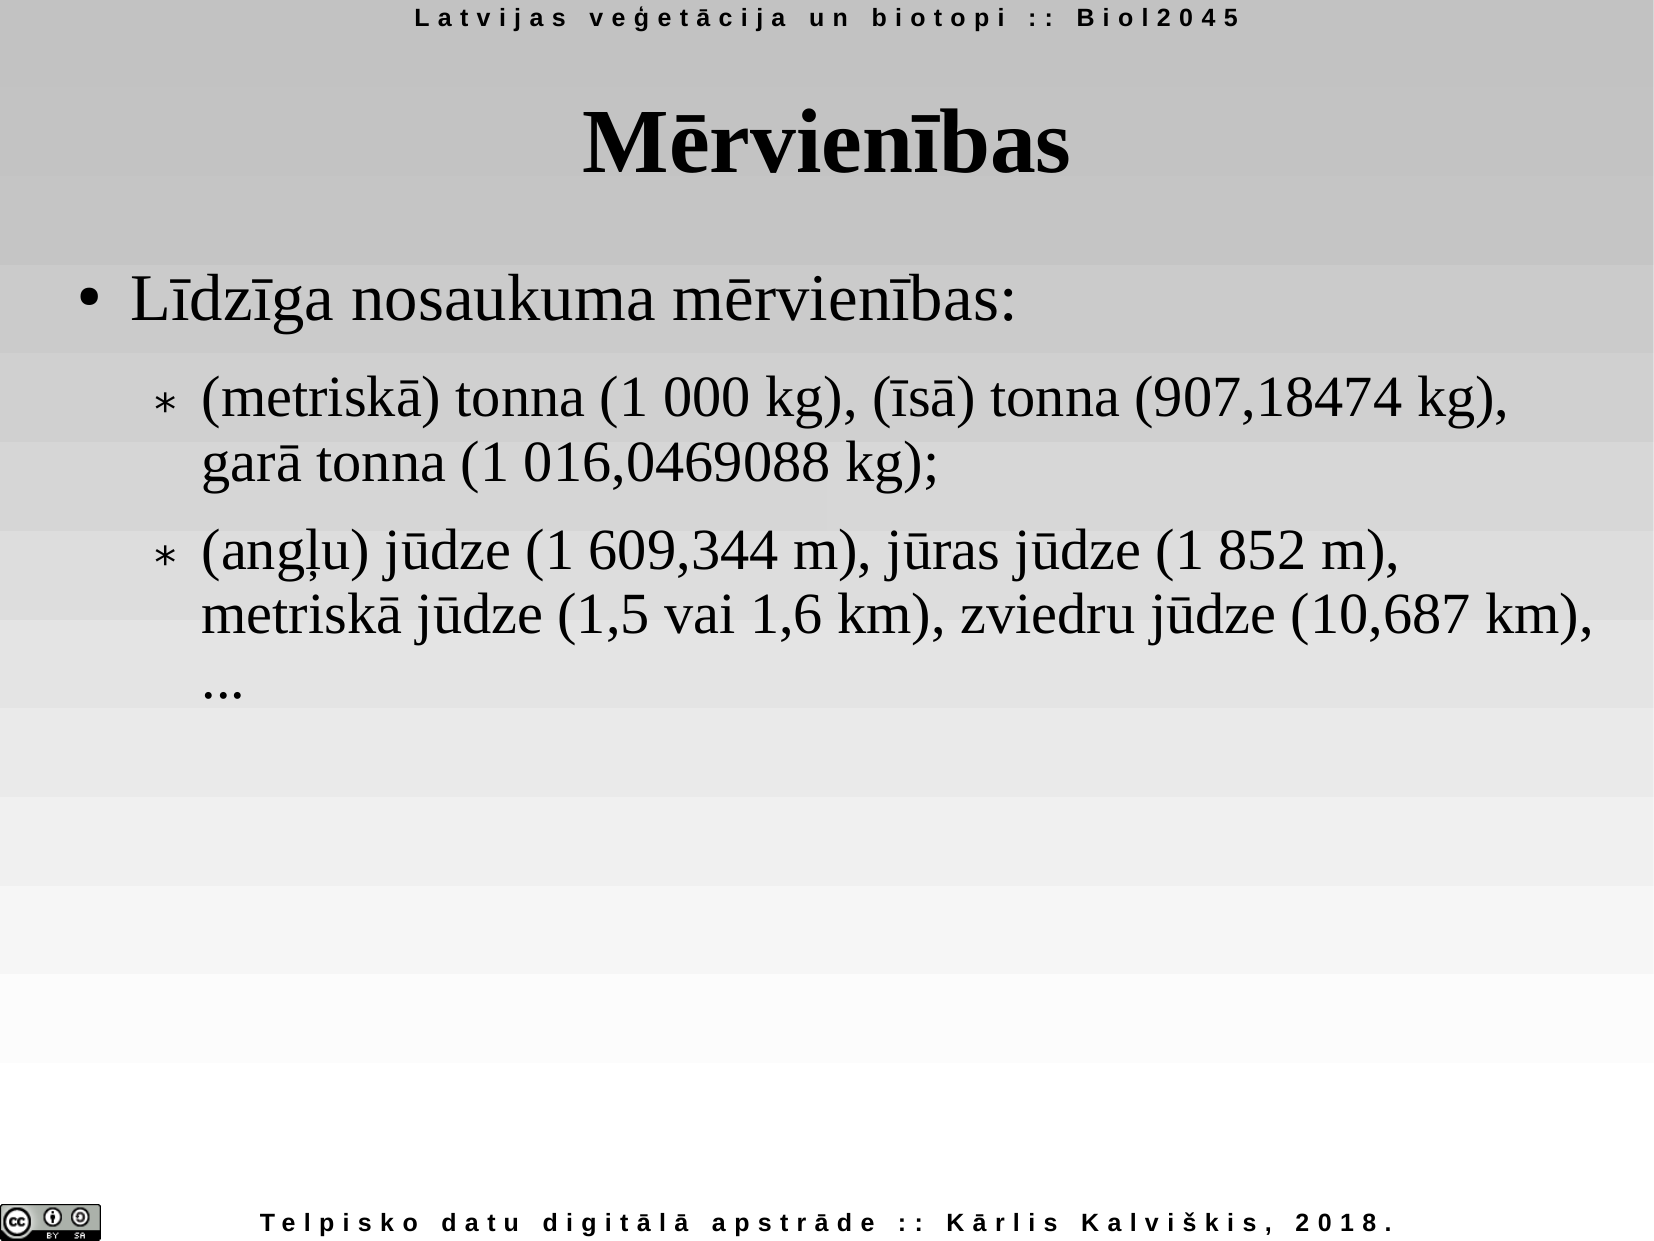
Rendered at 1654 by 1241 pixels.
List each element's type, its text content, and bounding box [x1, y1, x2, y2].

list Līdzīga nosaukuma mērvienības: (metriskā) tonna (1 000 kg), (īsā) tonna (907,18474 kg), garā tonna (1 016,0469088 kg); (angļu) jūdze (1 609,344 m), jūras jūdze (1 852 m), metriskā jūdze (1,5 vai 1,6 km), zviedru jūdze (10,687 km), ... [59, 261, 1596, 1175]
picture [0, 0, 1654, 1241]
title Mērvienības [59, 37, 1596, 246]
